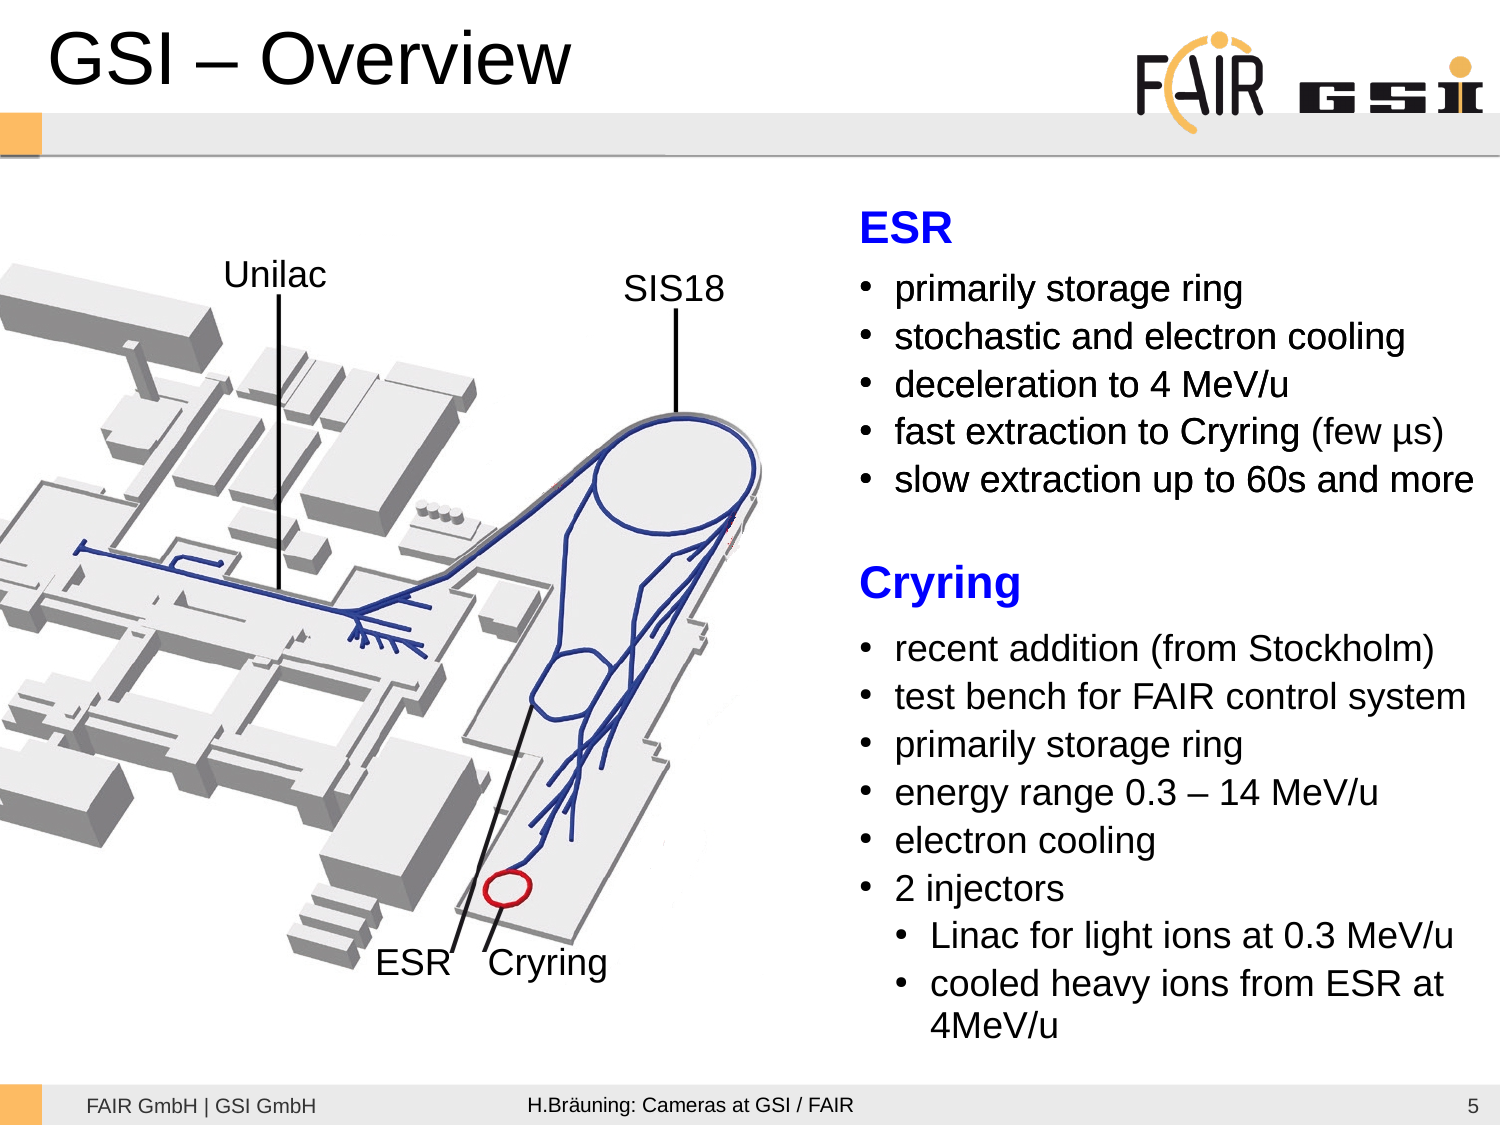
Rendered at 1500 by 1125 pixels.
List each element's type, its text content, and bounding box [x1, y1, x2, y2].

text_box SIS18 [608, 259, 743, 318]
picture [0, 234, 767, 985]
picture [1136, 29, 1264, 136]
text_box ESR [844, 194, 969, 259]
text_box primarily storage ring stochastic and electron cooling deceleration to 4 MeV/u fast extraction to Cryring (few µs) slow extraction up to 60s and more [844, 259, 1491, 509]
title GSI – Overview [47, 0, 1117, 119]
text_box Cryring [844, 549, 1037, 616]
picture [1298, 54, 1484, 113]
text_box recent addition (from Stockholm) test bench for FAIR control system primarily storage ring energy range 0.3 – 14 MeV/u electron cooling 2 injectors Linac for light ions at 0.3 MeV/u cooled heavy ions from ESR at 4MeV/u [844, 620, 1491, 1055]
text_box Cryring [472, 934, 626, 993]
text_box ESR [360, 934, 470, 993]
text_box Unilac [208, 246, 345, 305]
